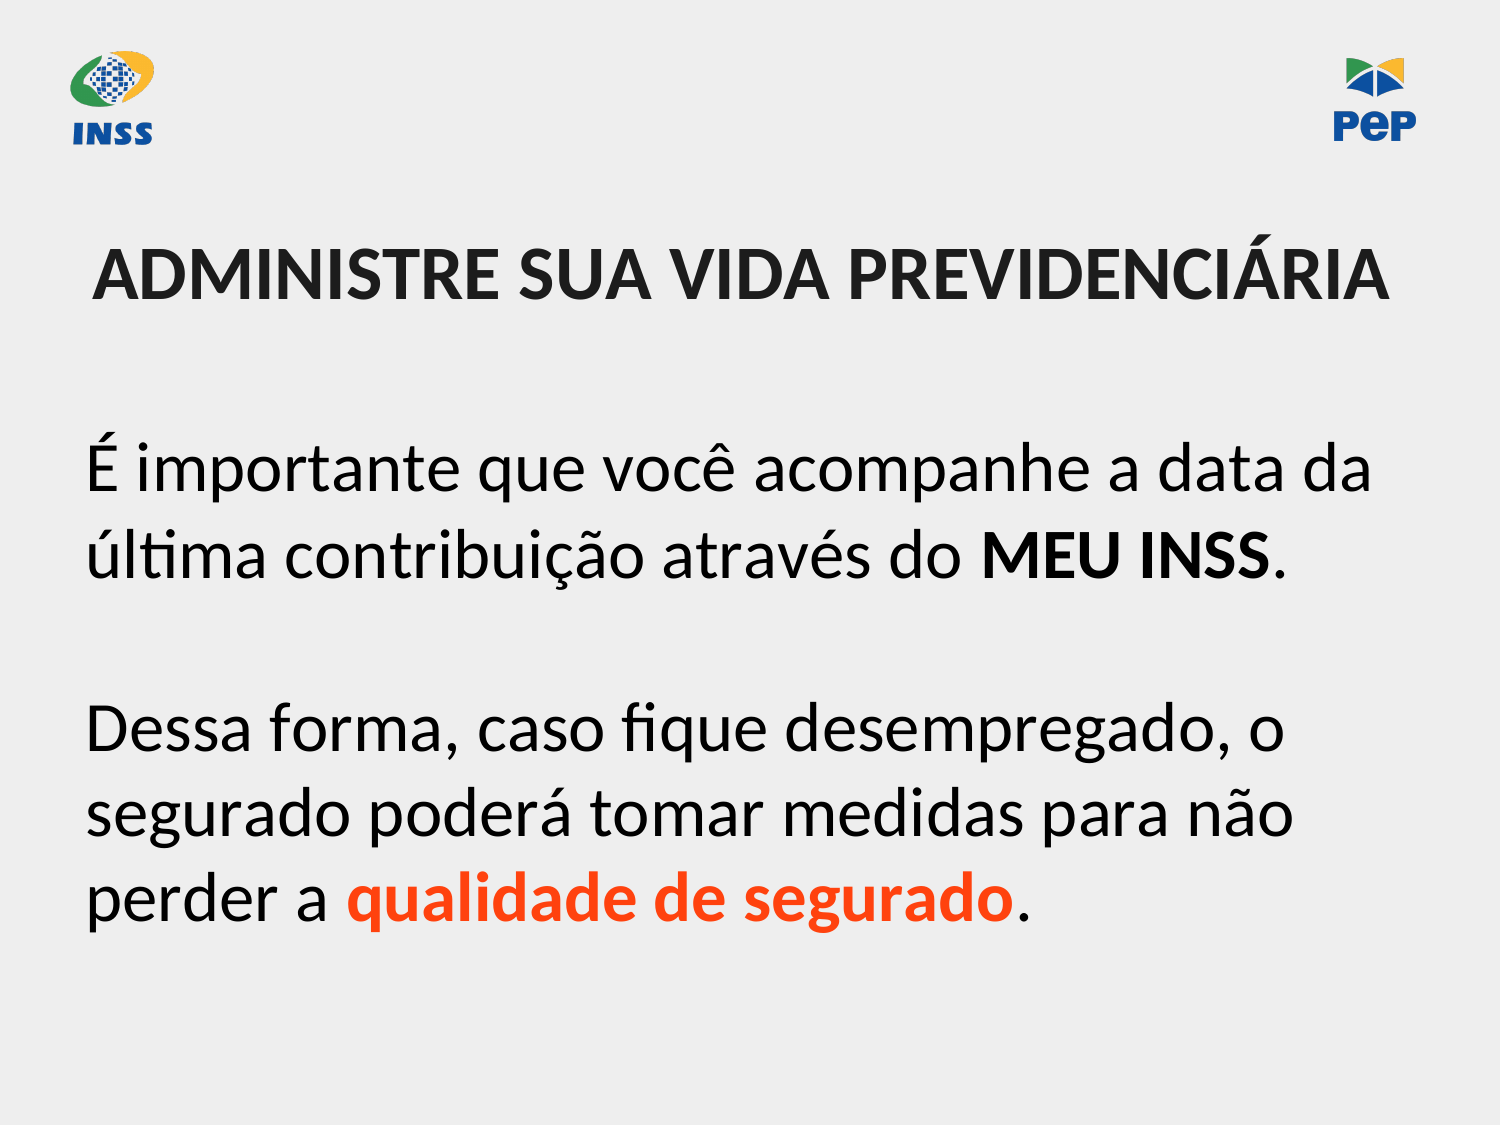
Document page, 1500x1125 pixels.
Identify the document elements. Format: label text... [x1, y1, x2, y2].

title ADMINISTRE SUA VIDA PREVIDENCIÁRIA [59, 175, 1426, 363]
text_box É importante que você acompanhe a data da última contribuição através do MEU INSS. Dessa forma, caso fique desempregado, o segurado poderá tomar medidas para não perder a qualidade de segurado. [70, 413, 1417, 943]
picture [1334, 58, 1416, 141]
picture [70, 51, 154, 145]
